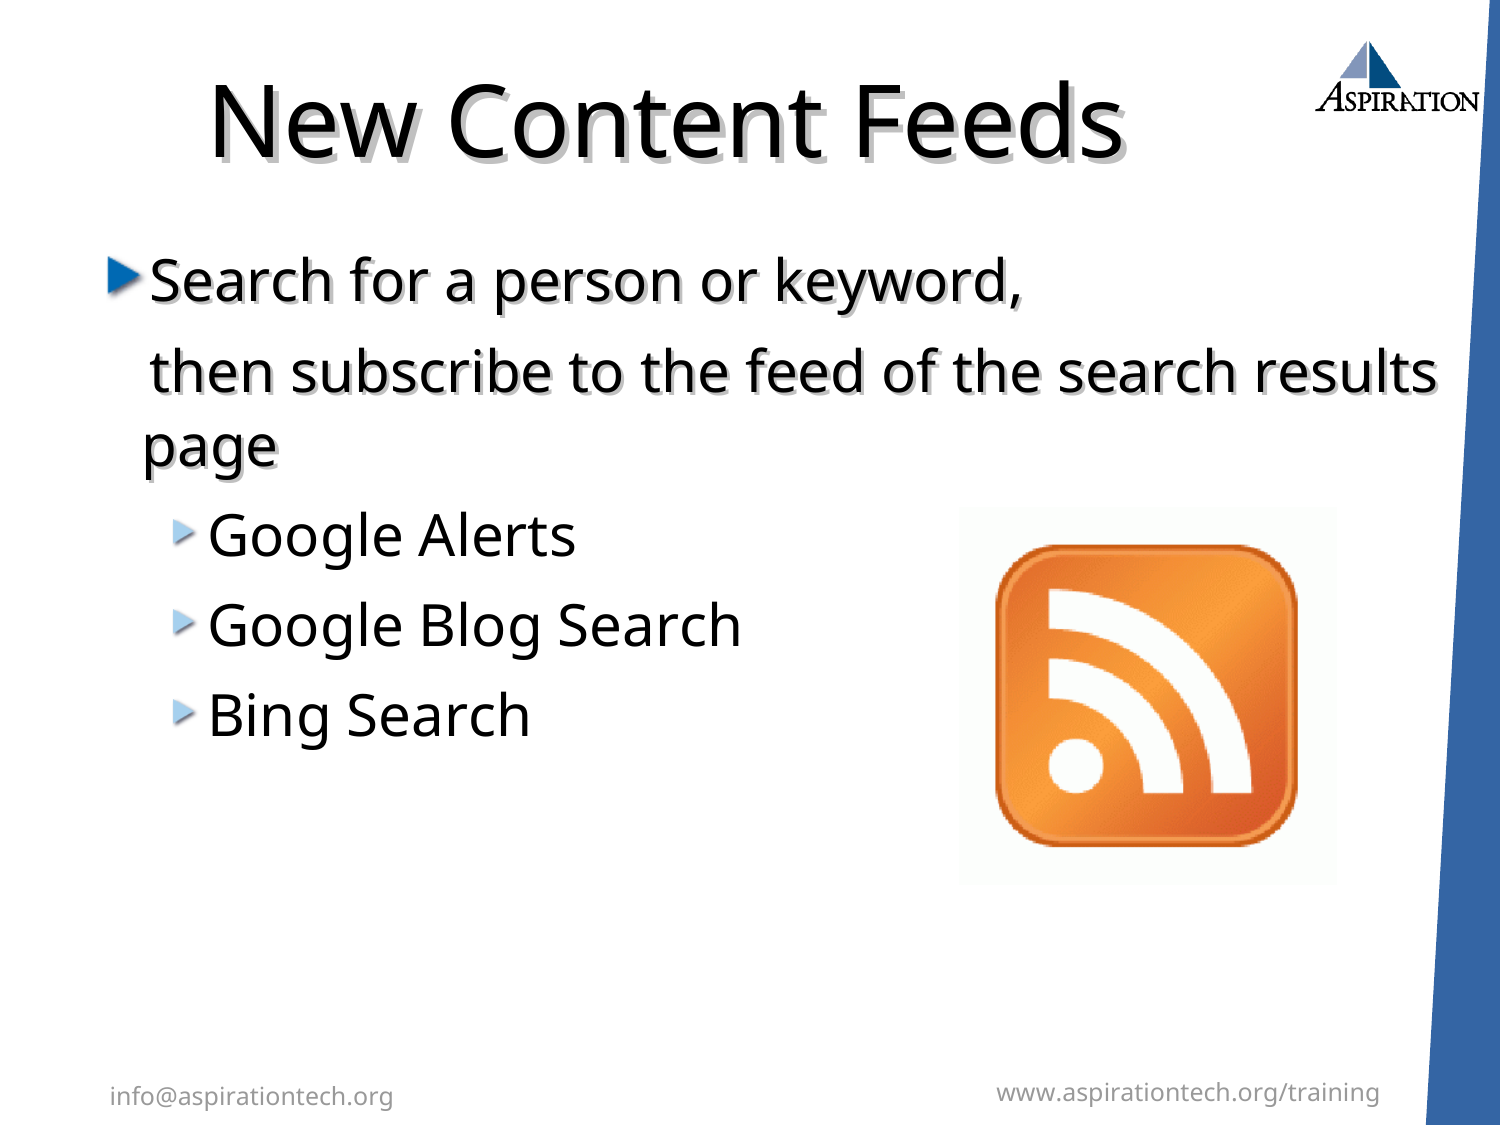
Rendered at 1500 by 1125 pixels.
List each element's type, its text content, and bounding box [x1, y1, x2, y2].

picture [1315, 41, 1480, 120]
title New Content Feeds [49, 19, 1284, 206]
list Search for a person or keyword, then subscribe to the feed of the search results page Google Alerts Google Blog Search Bing Search [49, 238, 1447, 892]
picture [959, 507, 1337, 885]
